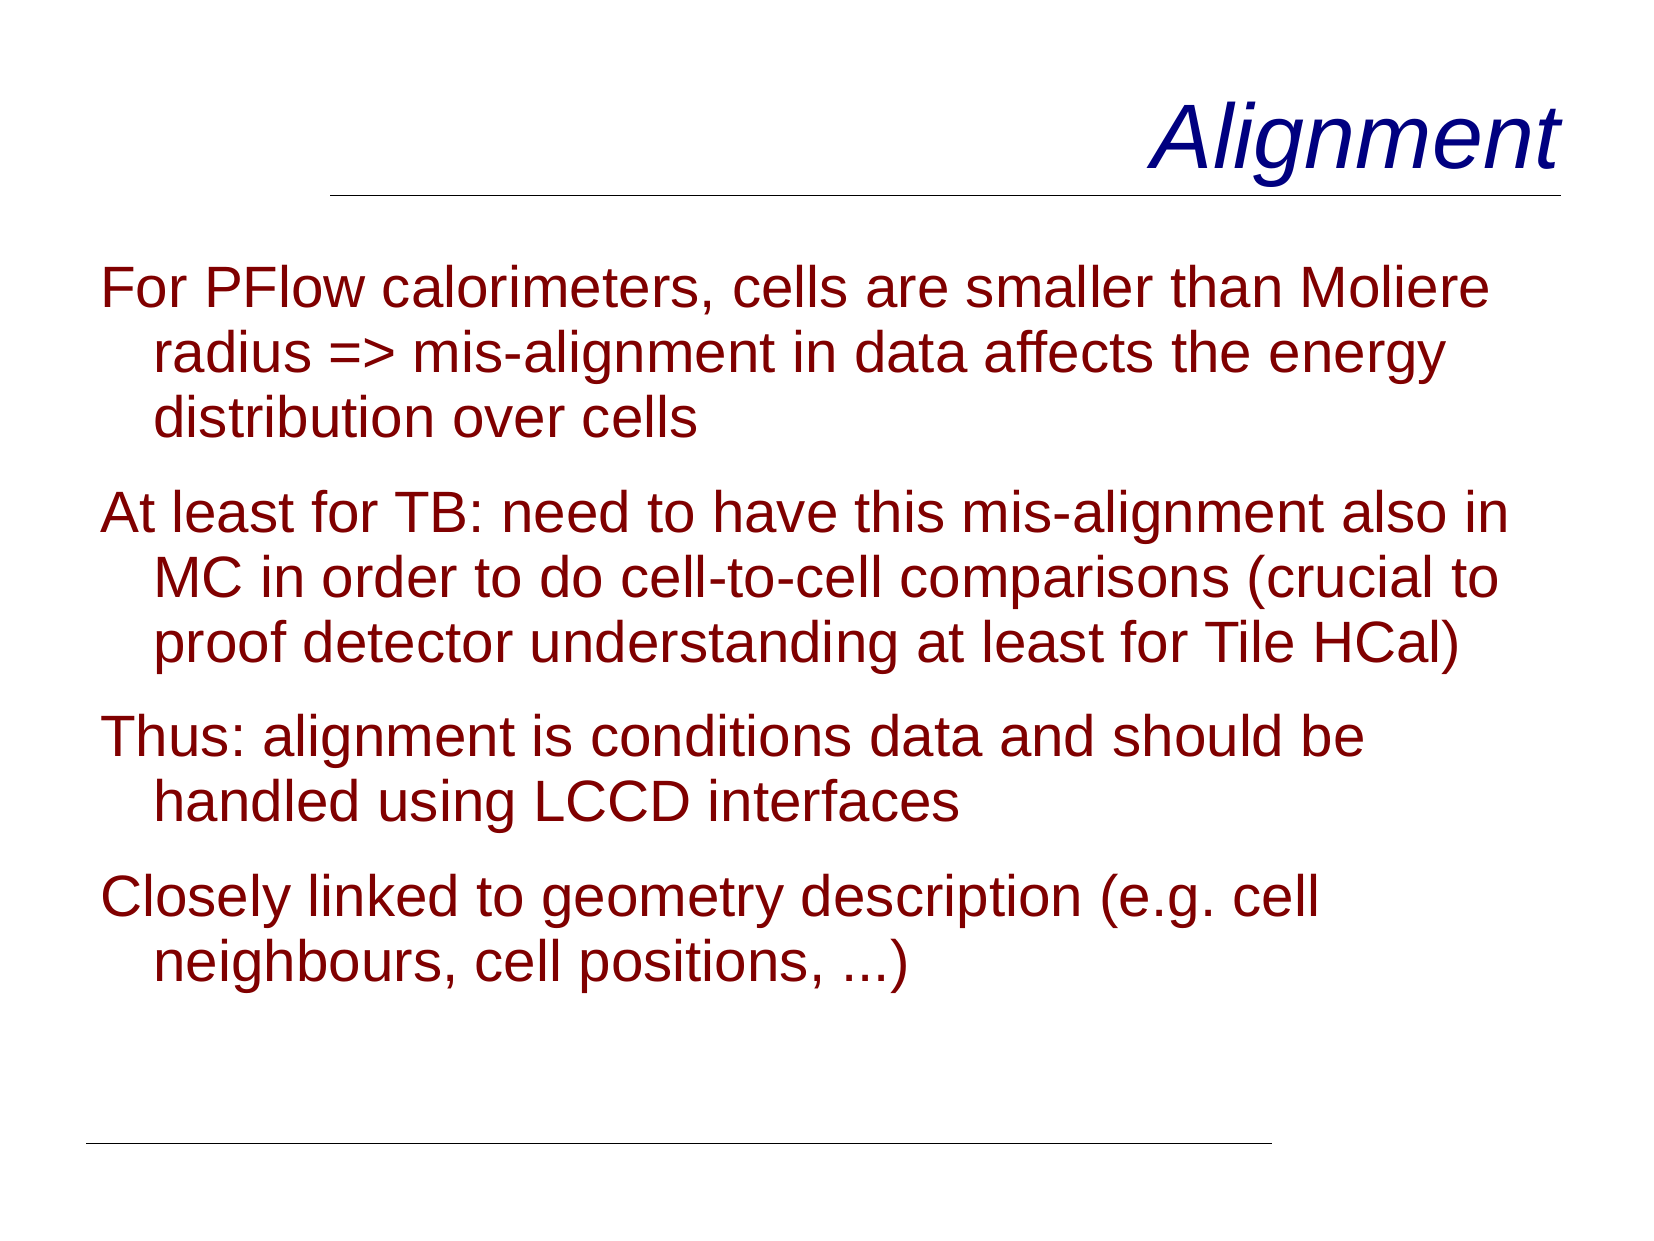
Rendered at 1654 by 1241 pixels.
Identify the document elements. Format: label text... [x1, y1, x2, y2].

title Alignment [277, 32, 1561, 241]
list For PFlow calorimeters, cells are smaller than Moliere radius => mis-alignment in data affects the energy distribution over cells At least for TB: need to have this mis-alignment also in MC in order to do cell-to-cell comparisons (crucial to proof detector understanding at least for Tile HCal) Thus: alignment is conditions data and should be handled using LCCD interfaces Closely linked to geometry description (e.g. cell neighbours, cell positions, ...) [82, 255, 1571, 1109]
